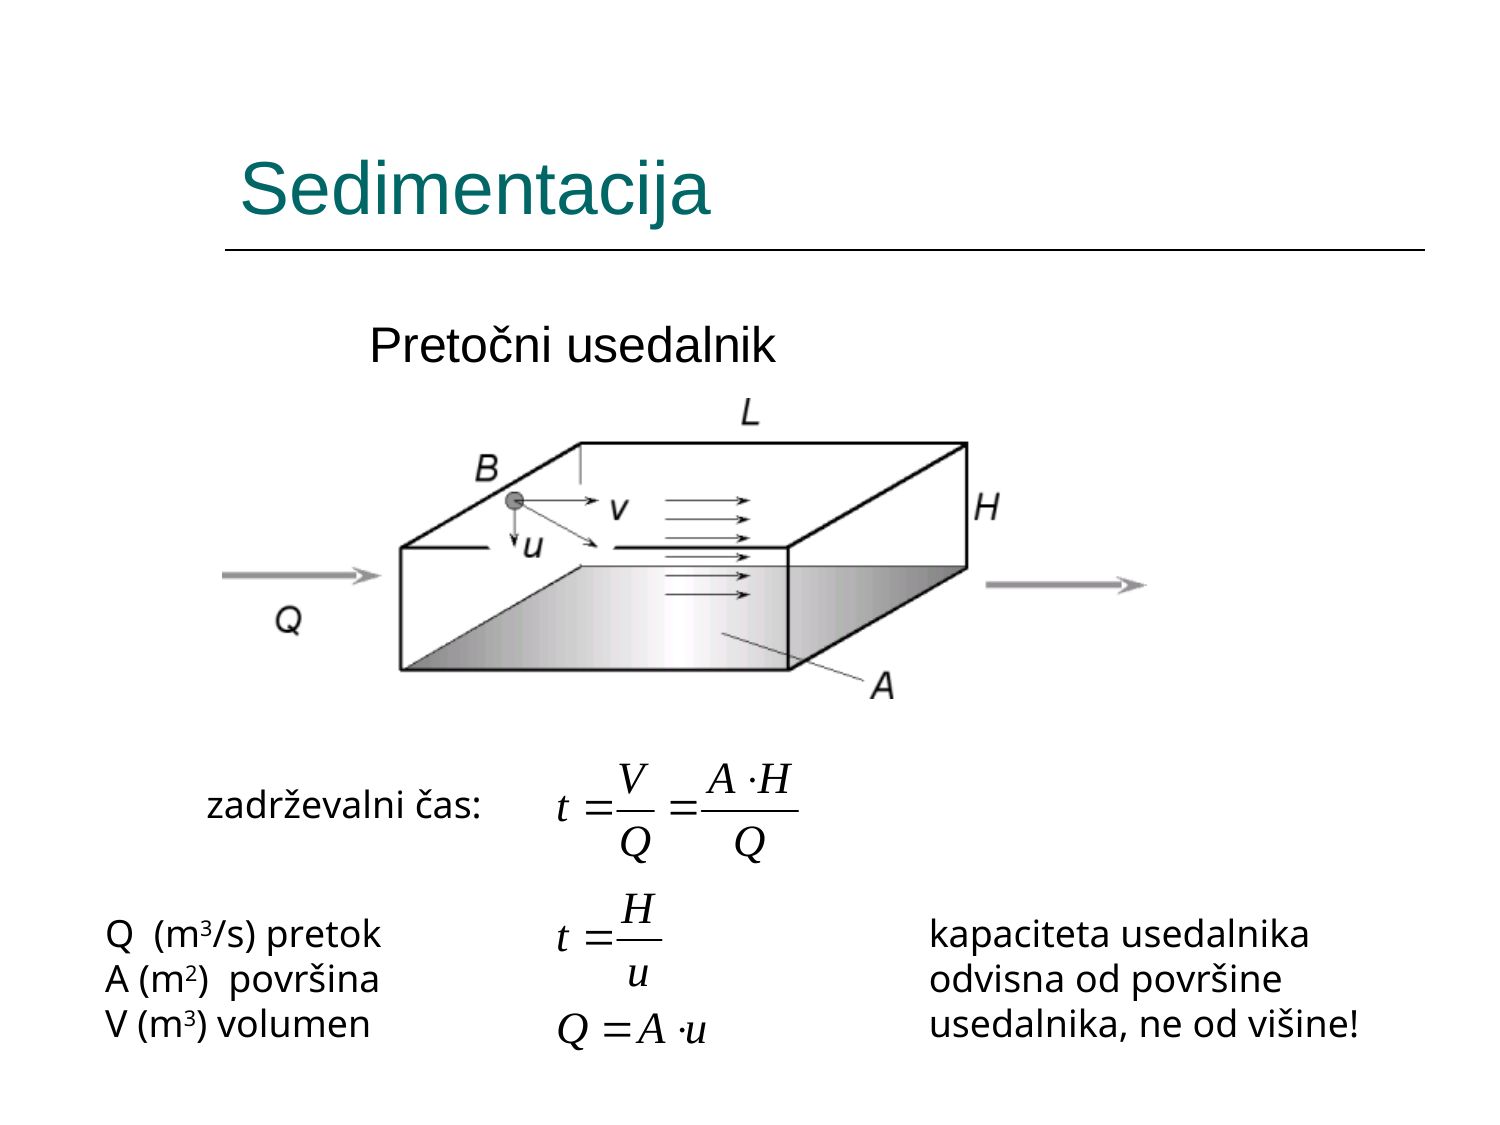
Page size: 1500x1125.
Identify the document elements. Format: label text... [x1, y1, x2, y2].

chart [550, 750, 809, 1064]
text_box kapaciteta usedalnika odvisna od površine usedalnika, ne od višine! [913, 902, 1418, 1053]
text_box zadrževalni čas: [191, 773, 498, 834]
text_box Pretočni usedalnik [354, 304, 793, 381]
text_box Q (m3/s) pretok A (m2) površina V (m3) volumen [90, 902, 397, 1053]
picture [222, 398, 1147, 699]
title Sedimentacija [224, 49, 1425, 237]
